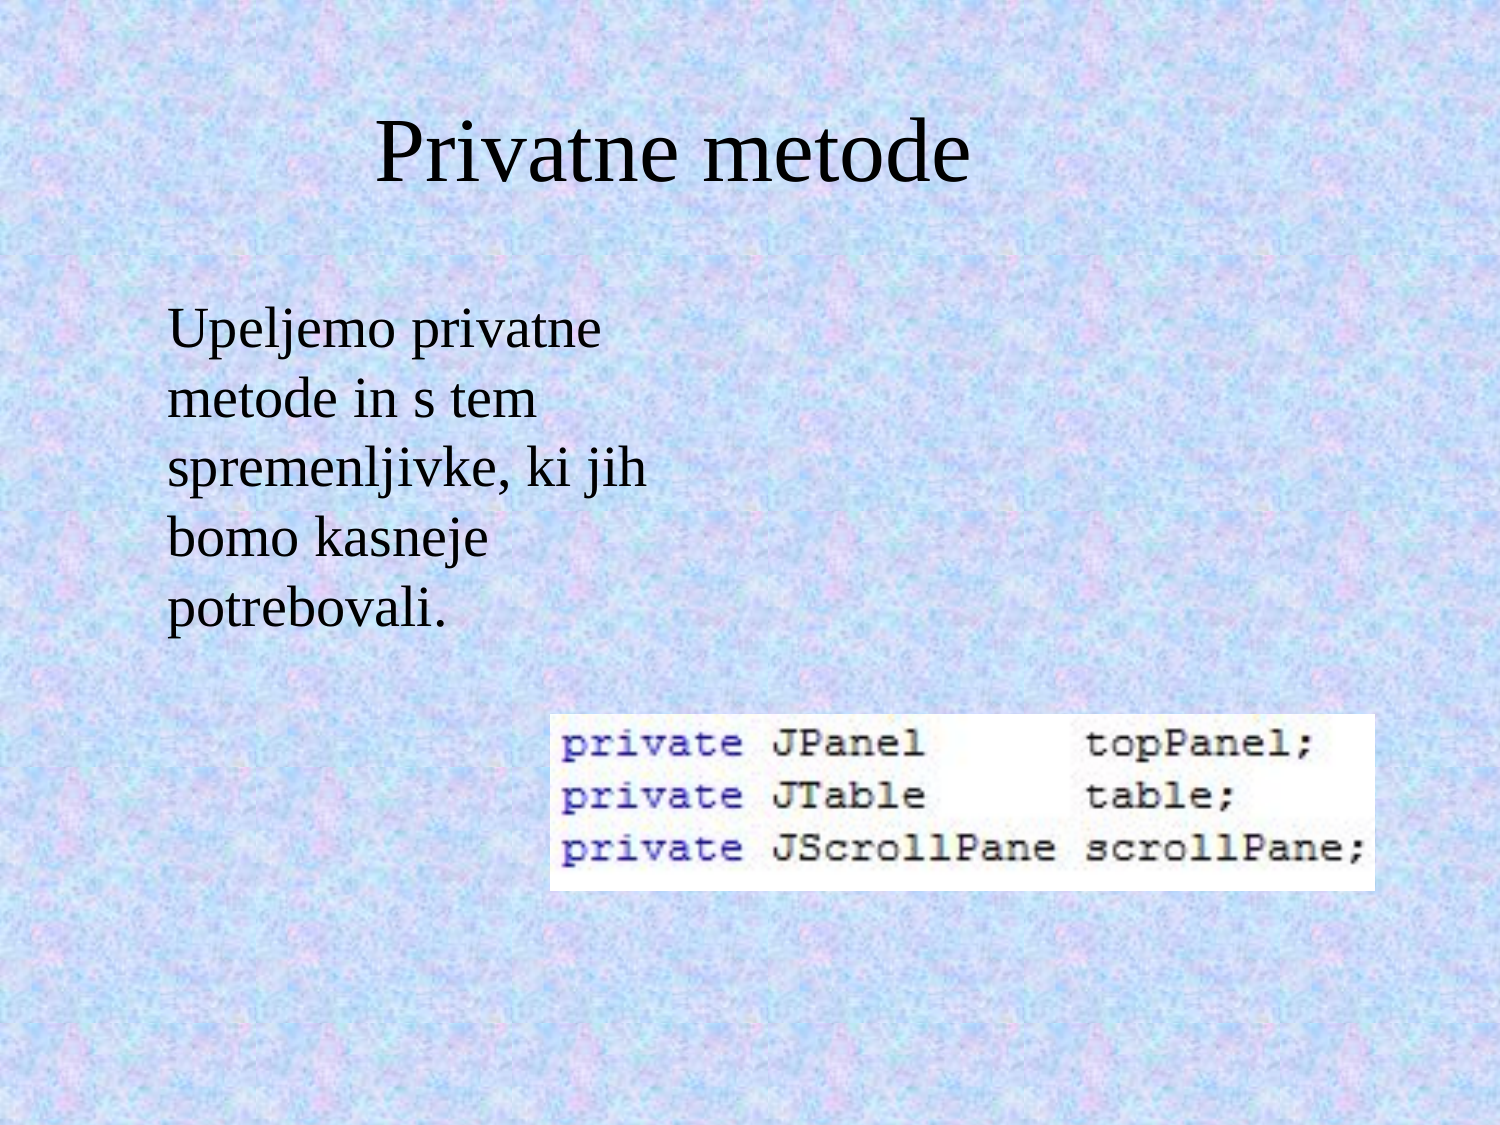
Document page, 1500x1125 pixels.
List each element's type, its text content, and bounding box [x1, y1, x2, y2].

text_box Upeljemo privatne metode in s tem spremenljivke, ki jih bomo kasneje potrebovali. [152, 281, 704, 647]
picture [0, 0, 1500, 1125]
text_box Privatne metode [117, 81, 1254, 207]
